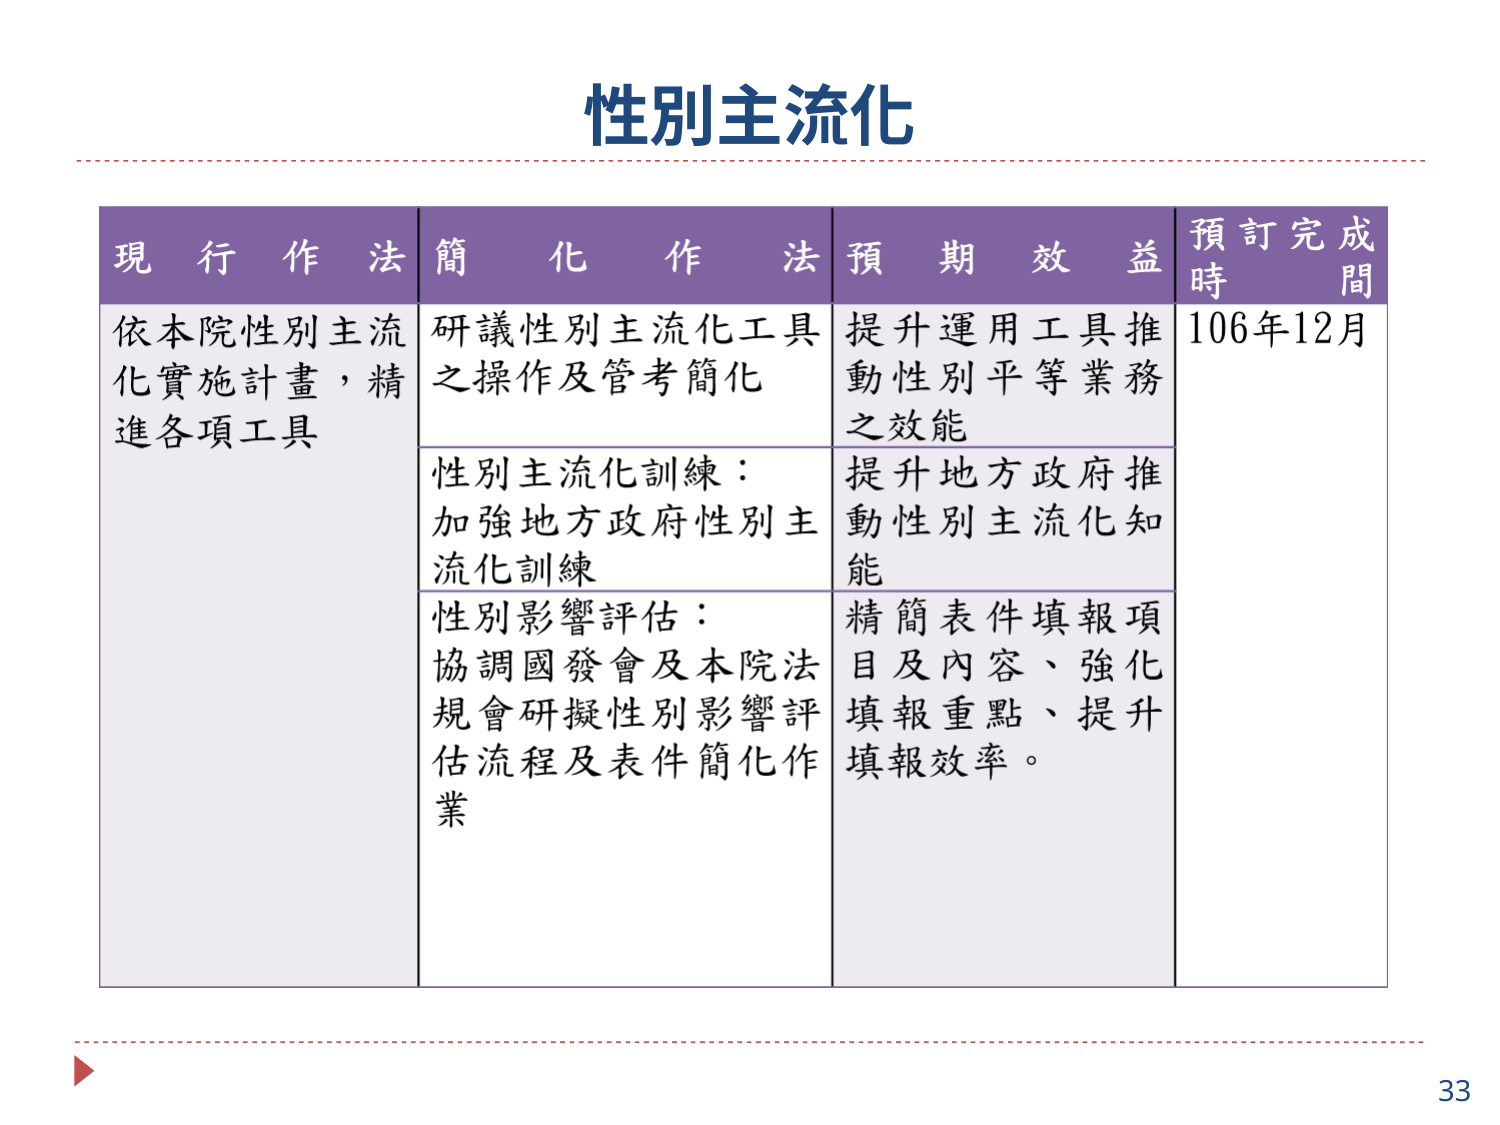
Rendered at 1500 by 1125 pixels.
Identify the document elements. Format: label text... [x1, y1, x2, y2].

text_box 33 [1423, 1065, 1500, 1125]
picture [99, 193, 1388, 988]
title 性別主流化 [75, 24, 1426, 161]
